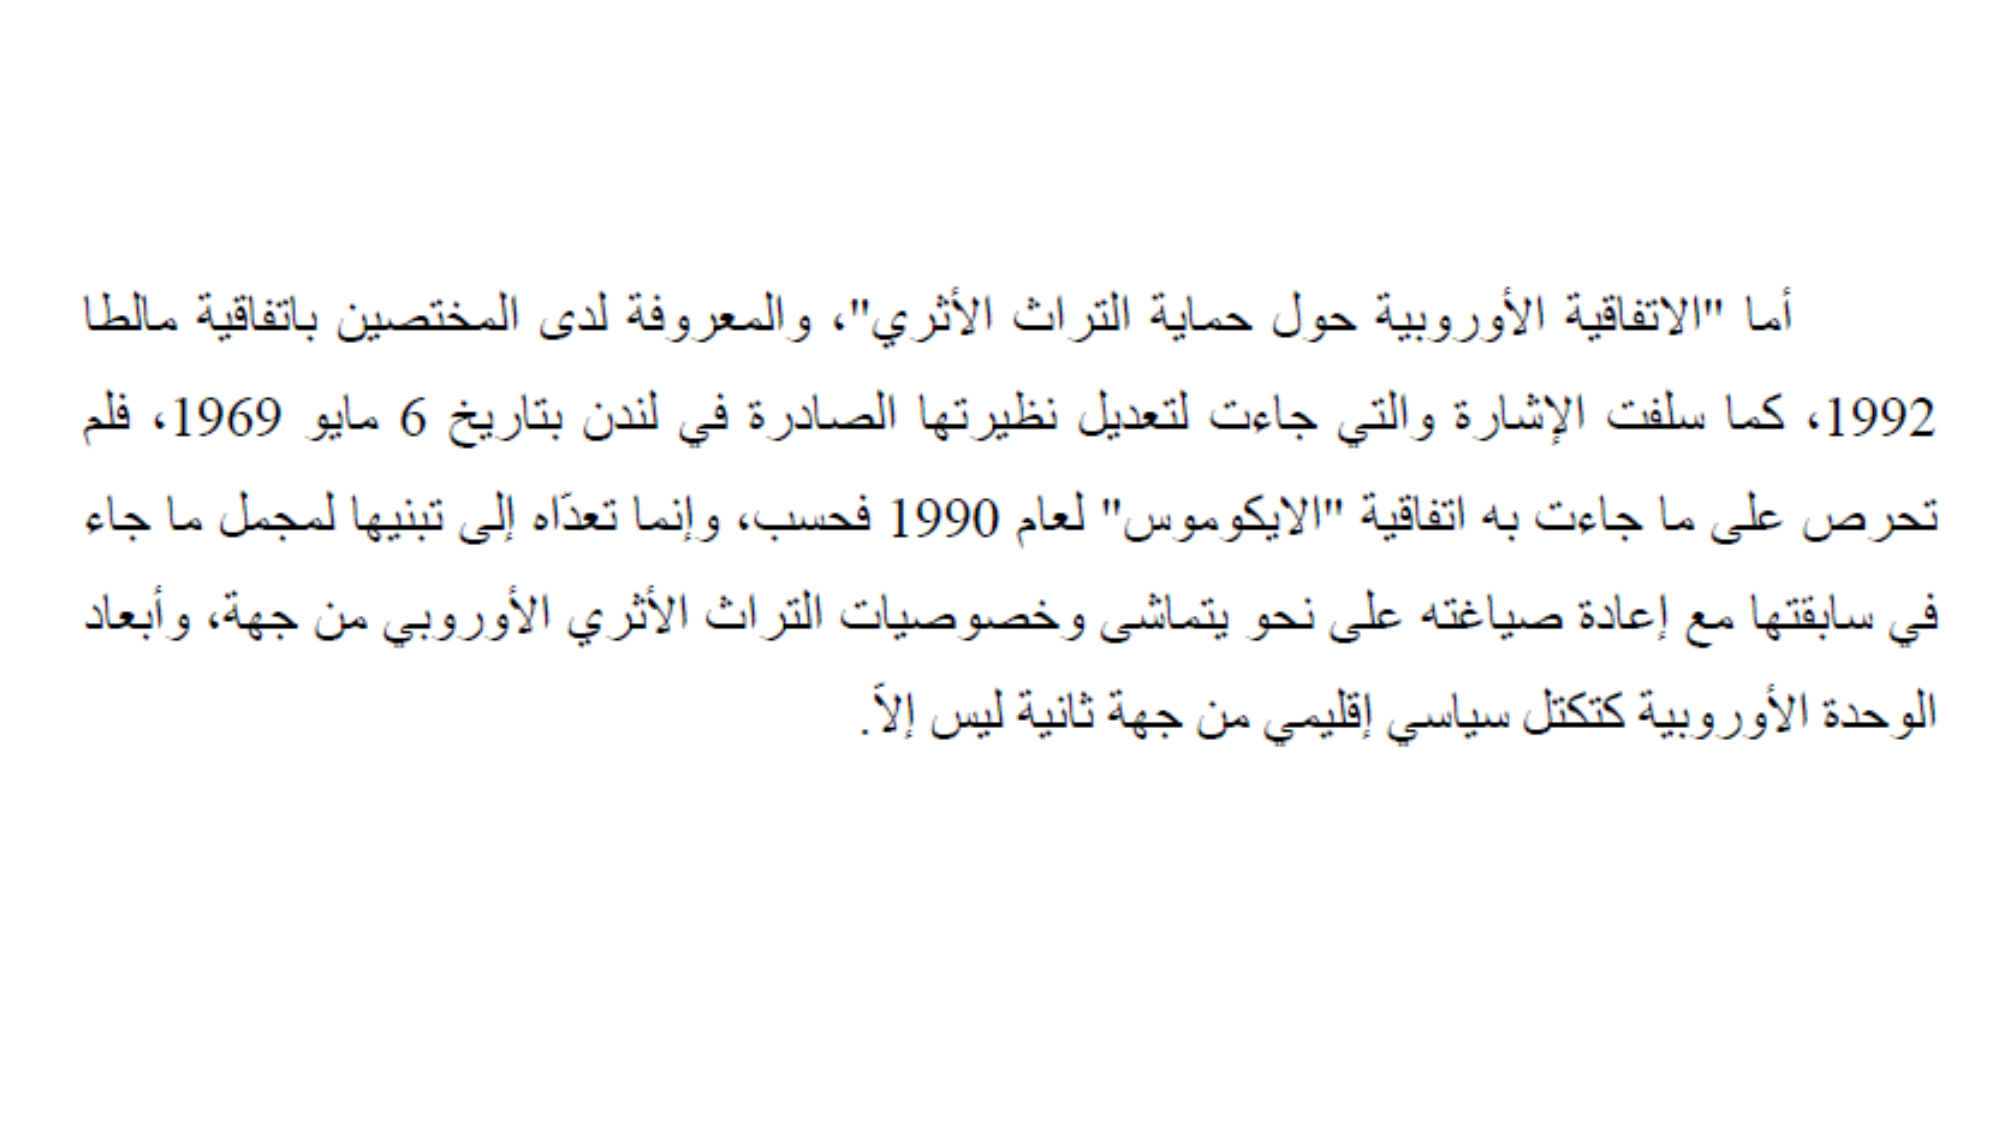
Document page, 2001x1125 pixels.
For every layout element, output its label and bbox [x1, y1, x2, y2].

picture [29, 249, 1971, 803]
